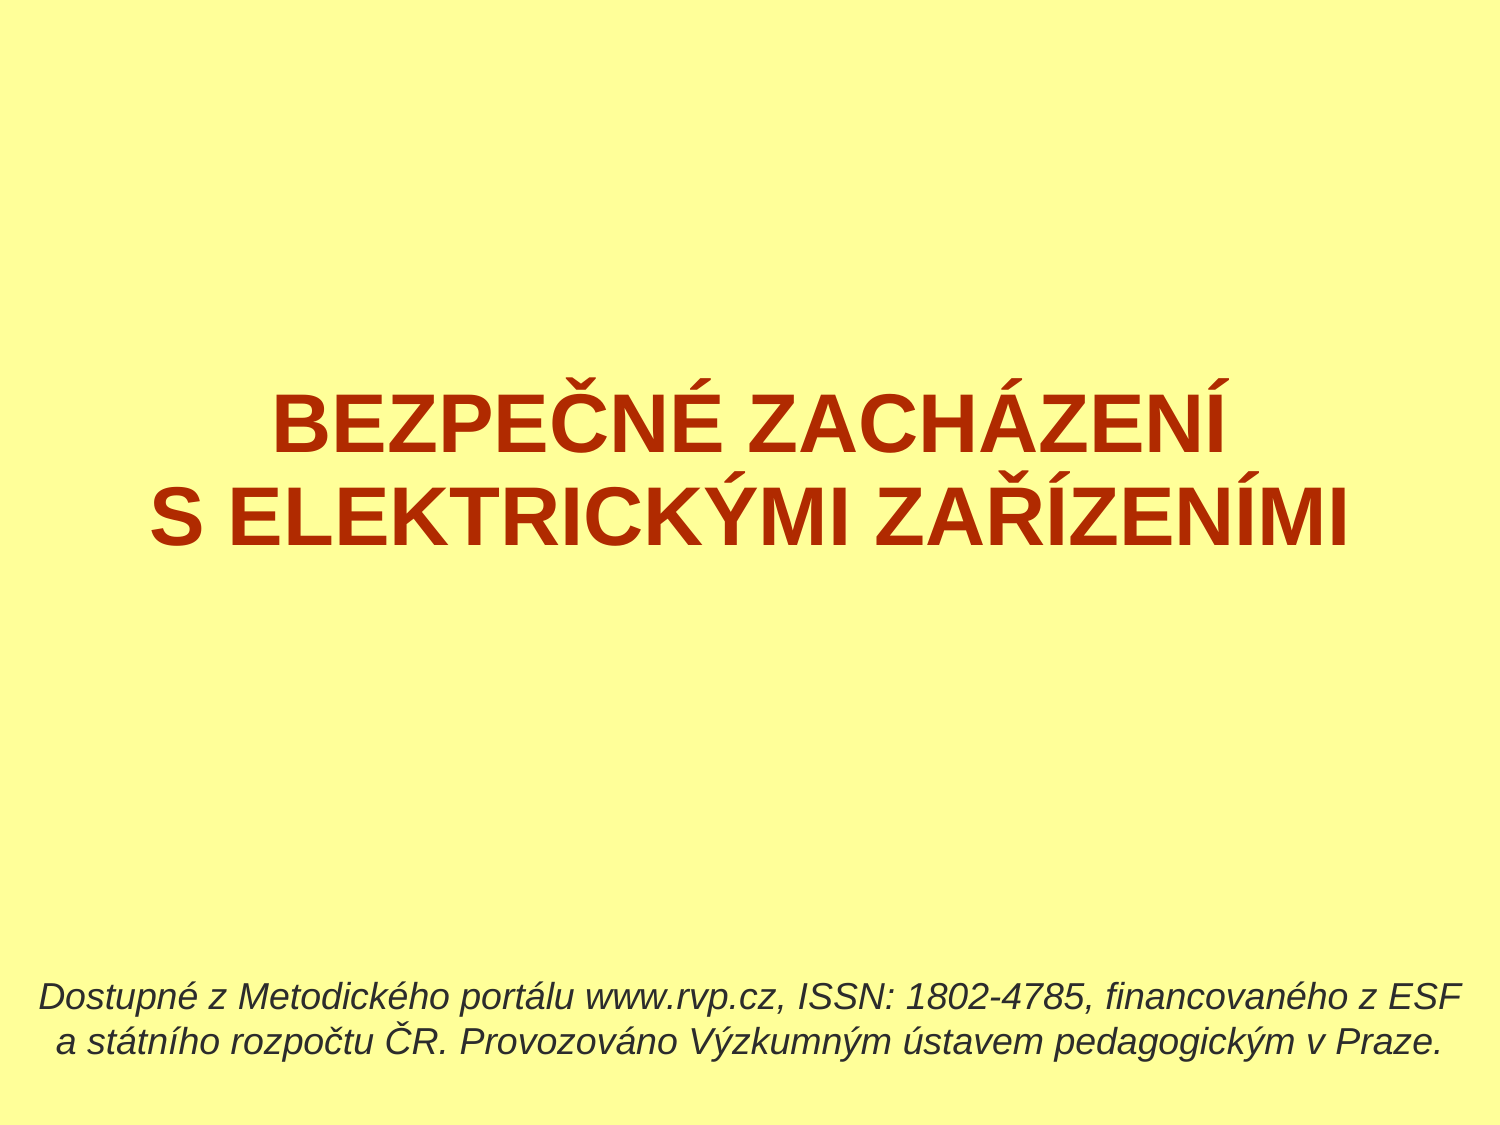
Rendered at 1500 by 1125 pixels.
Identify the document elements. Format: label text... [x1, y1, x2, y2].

title BEZPEČNÉ ZACHÁZENÍ S ELEKTRICKÝMI ZAŘÍZENÍMI [112, 349, 1388, 591]
text_box Dostupné z Metodického portálu www.rvp.cz, ISSN: 1802-4785, financovaného z ESF a státního rozpočtu ČR. Provozováno Výzkumným ústavem pedagogickým v Praze. [0, 964, 1500, 1070]
